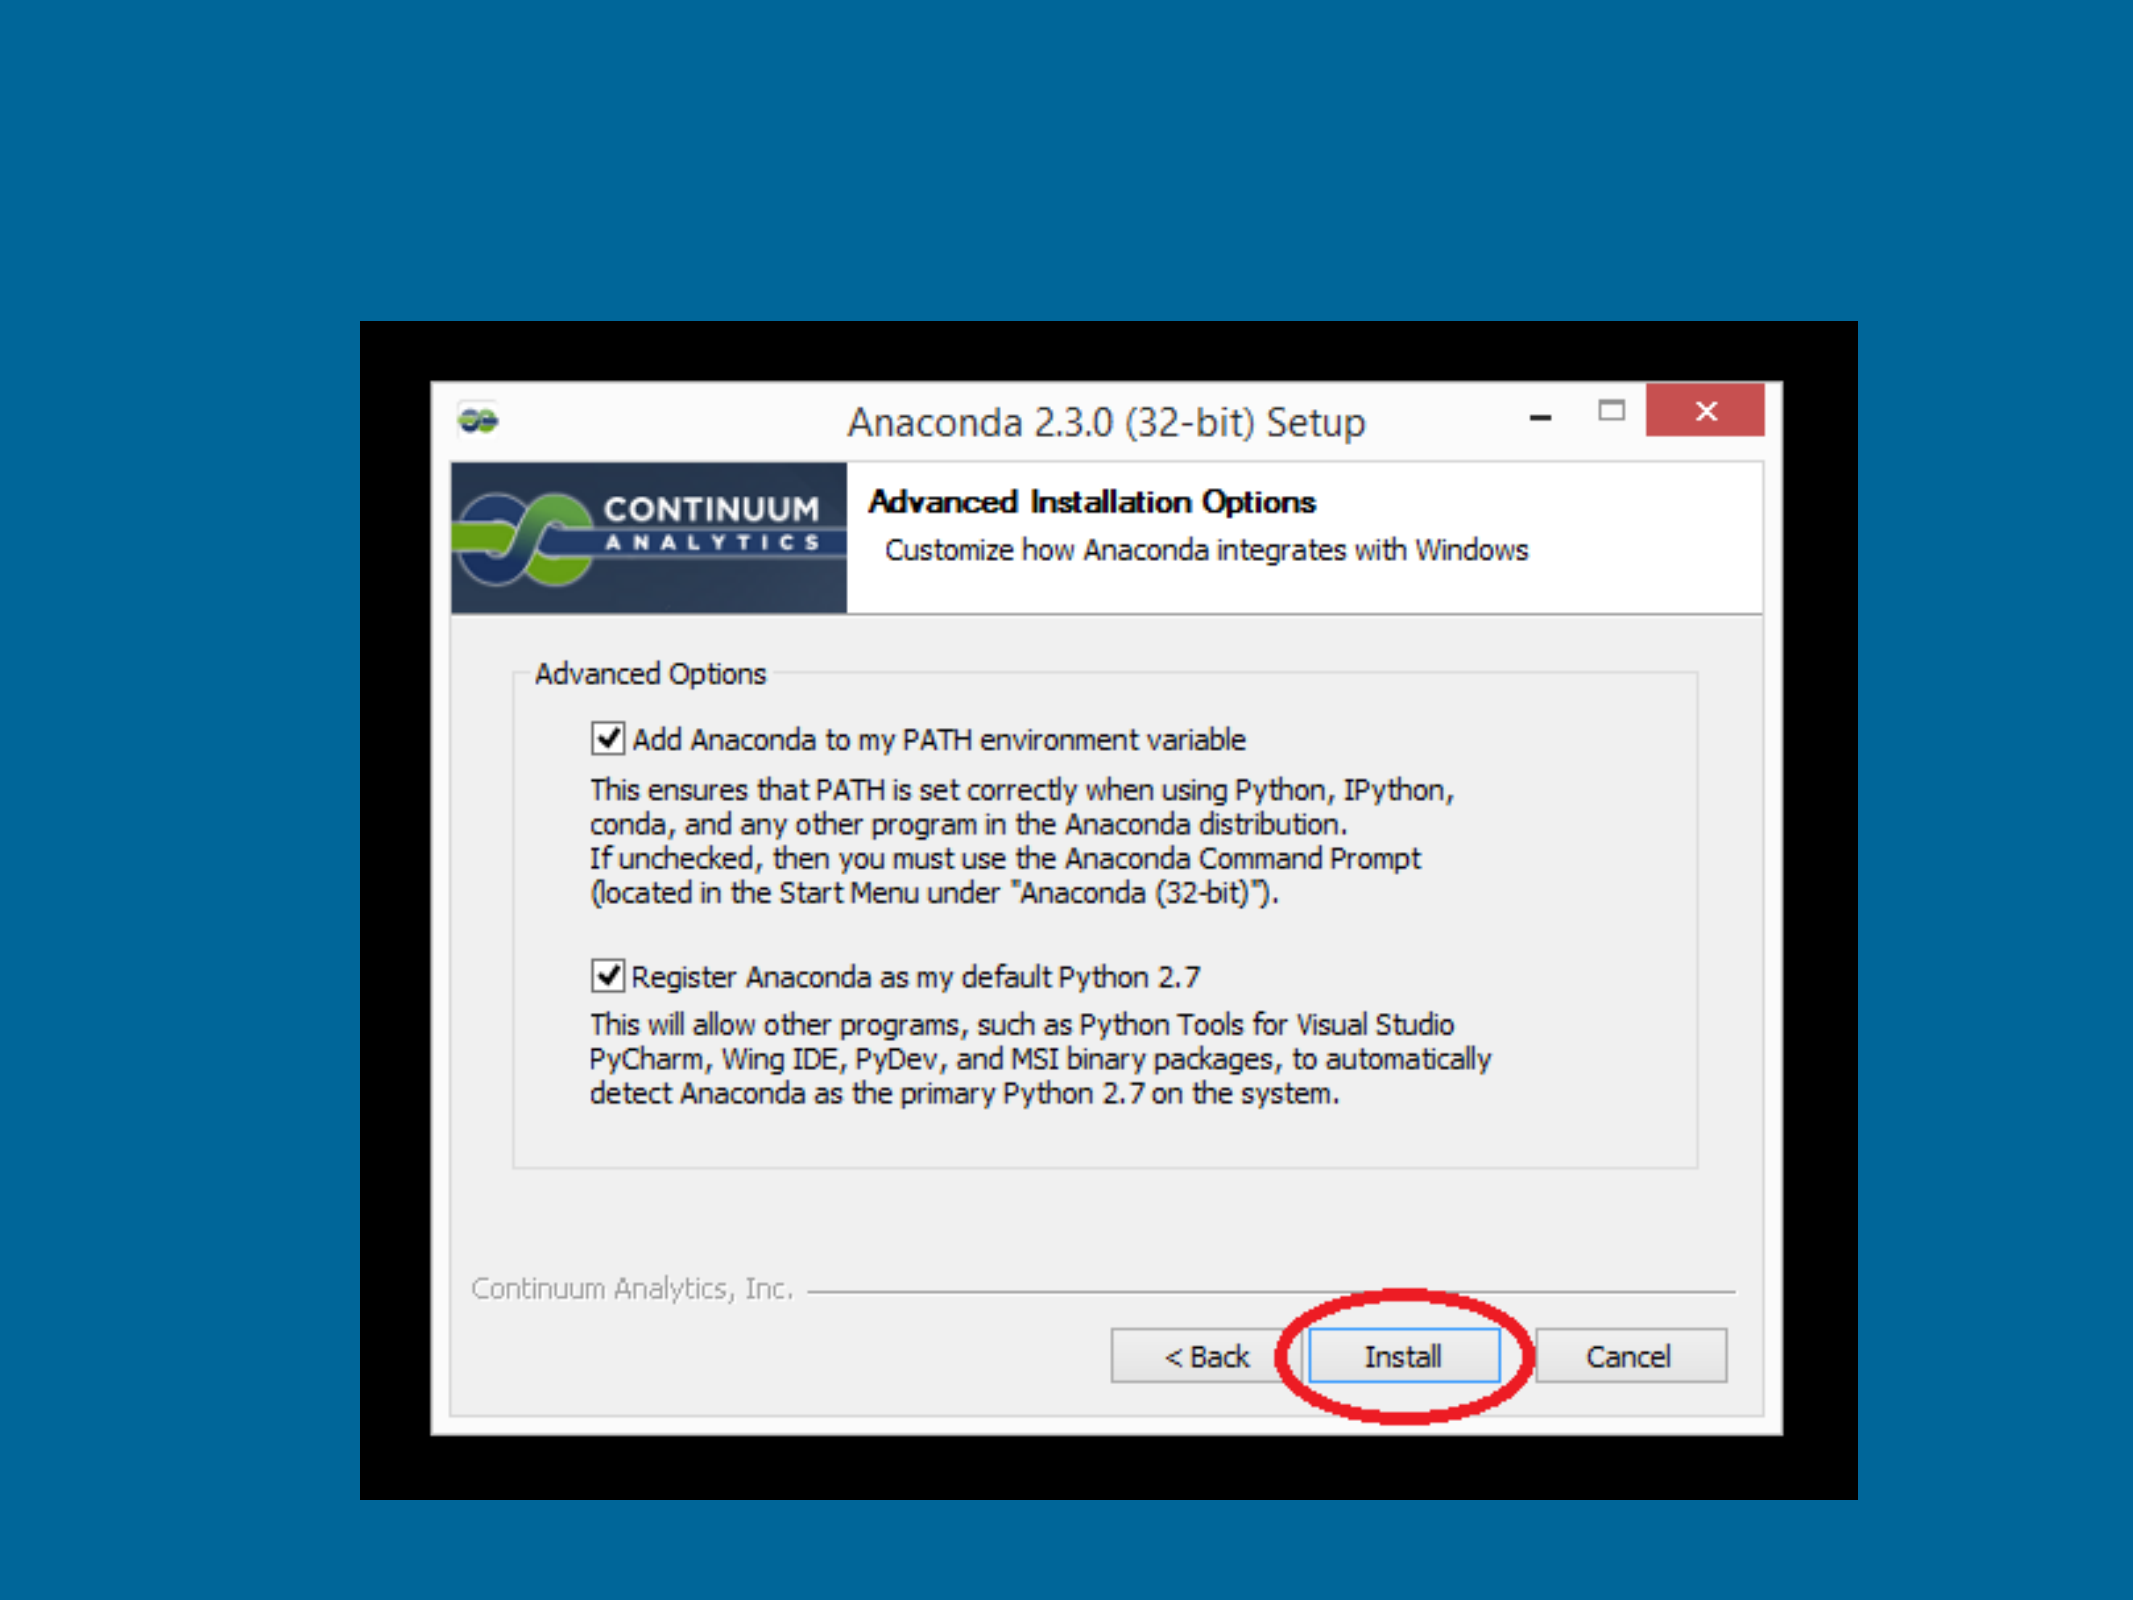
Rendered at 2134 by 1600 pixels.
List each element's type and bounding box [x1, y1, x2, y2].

picture [361, 322, 1857, 1499]
